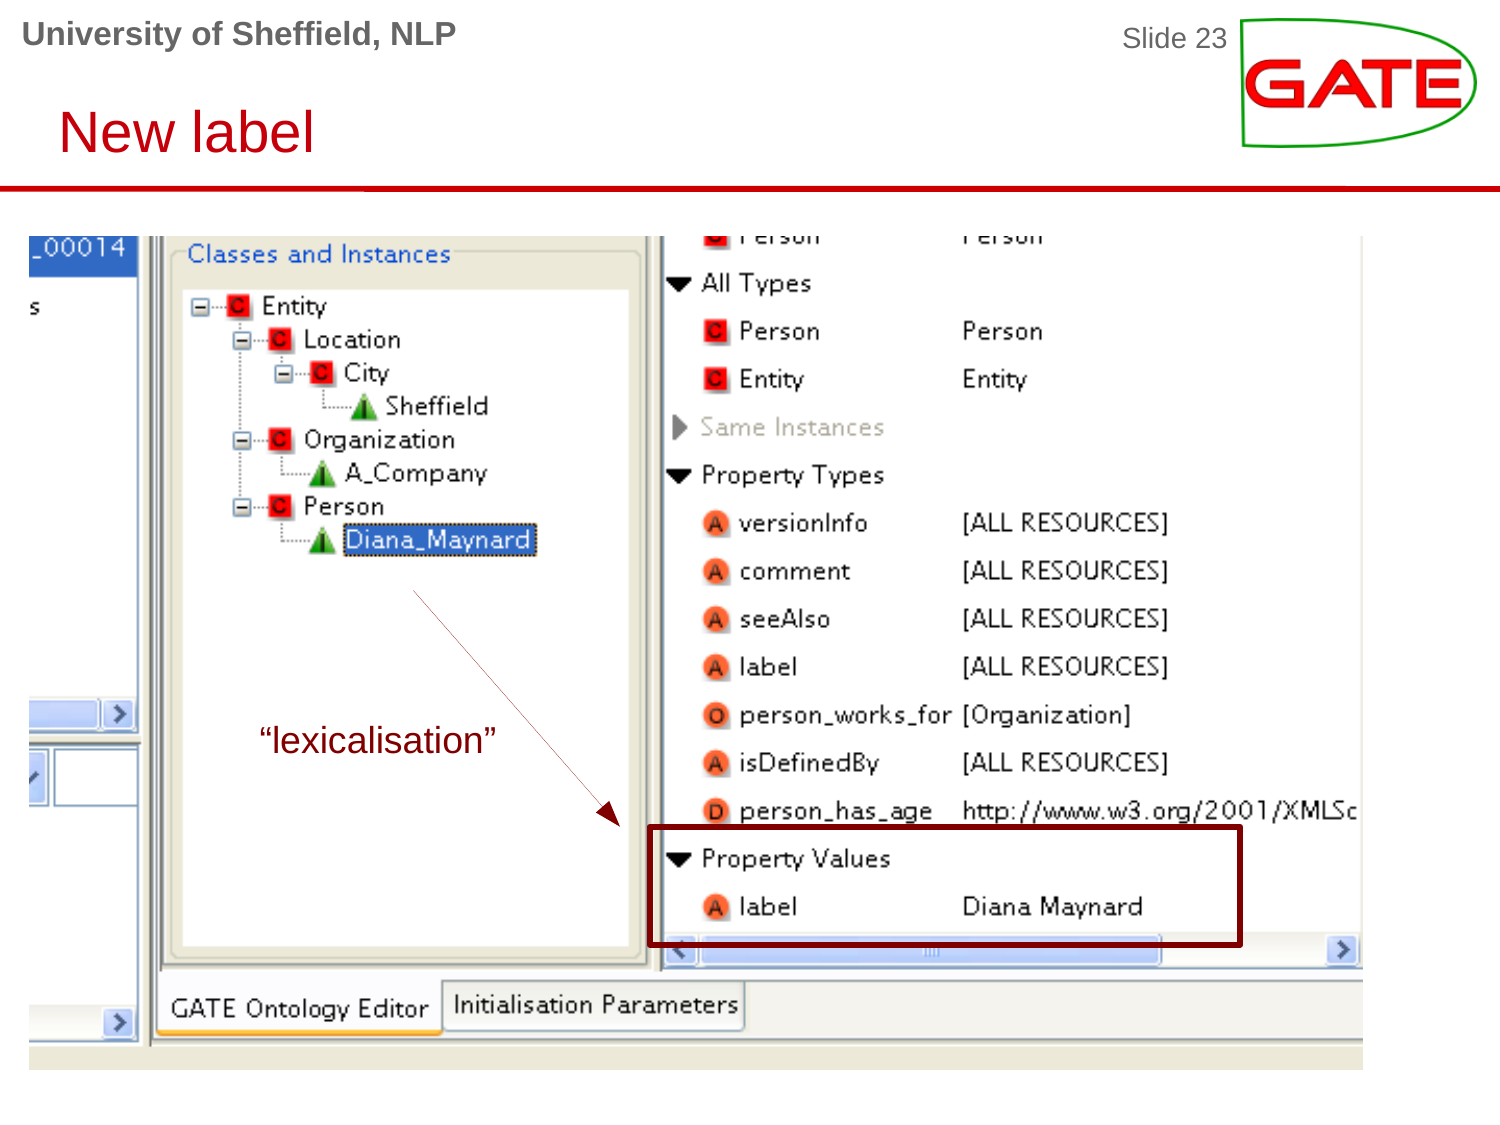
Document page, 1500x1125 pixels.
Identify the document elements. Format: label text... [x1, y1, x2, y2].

picture [1240, 18, 1477, 148]
title New label [58, 37, 1298, 230]
text_box “lexicalisation” [236, 708, 520, 769]
picture [29, 236, 1363, 1070]
